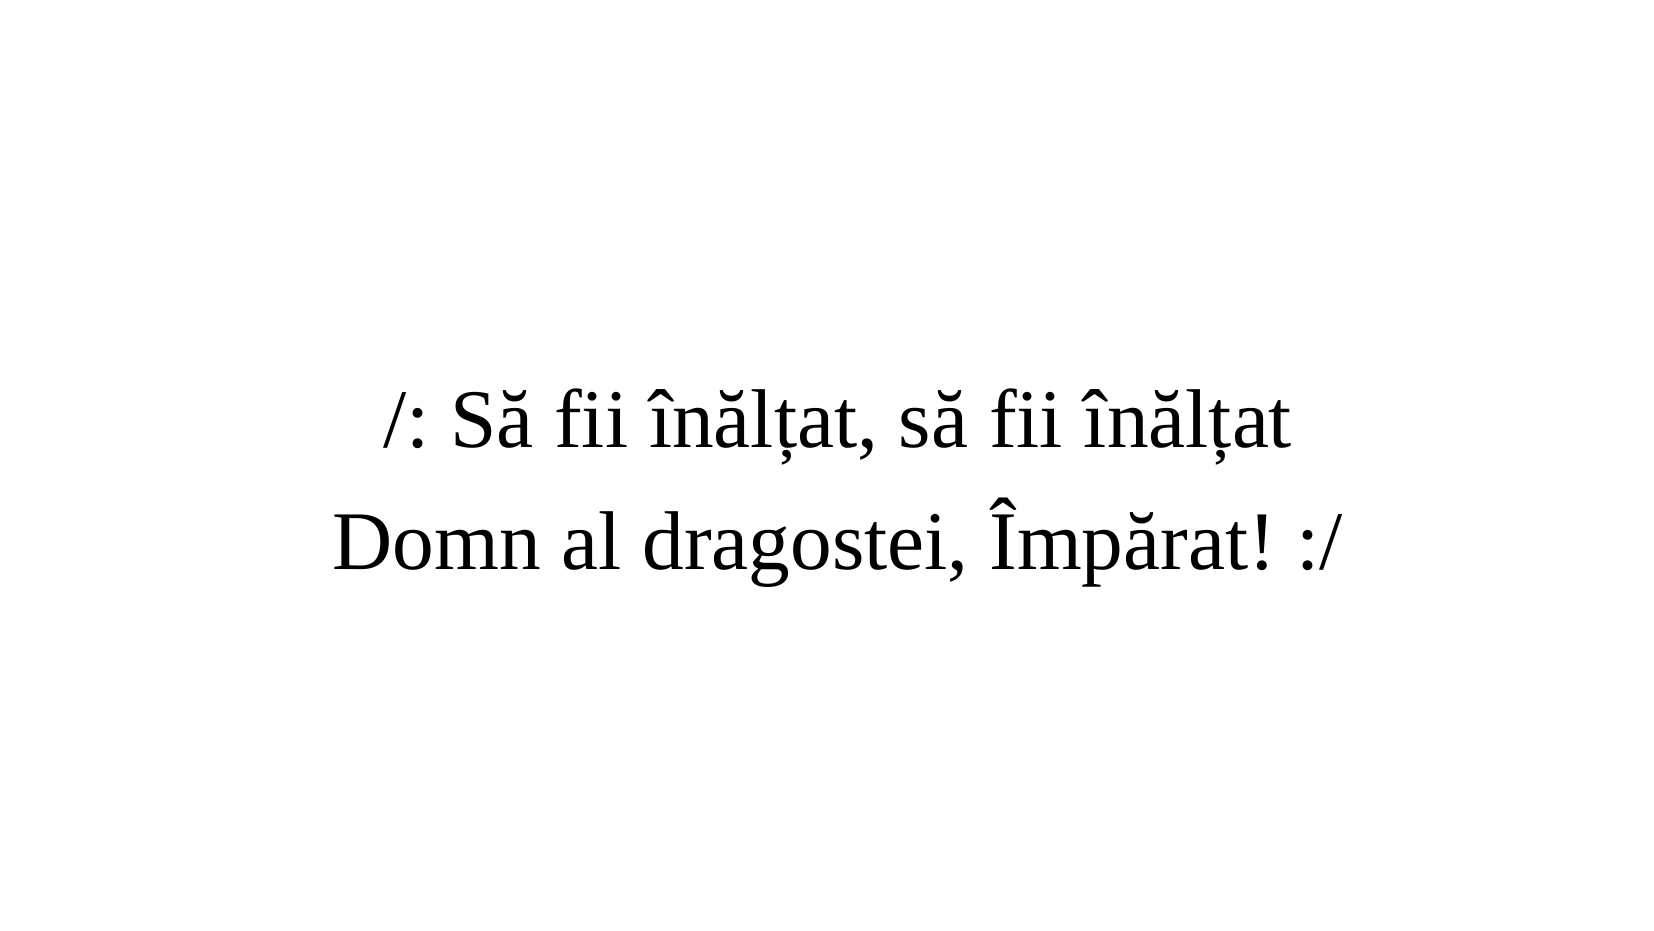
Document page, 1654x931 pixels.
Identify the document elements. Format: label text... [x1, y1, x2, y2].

subtitle /: Să fii înălțat, să fii înălțat Domn al dragostei, Împărat! :/ [141, 362, 1536, 588]
